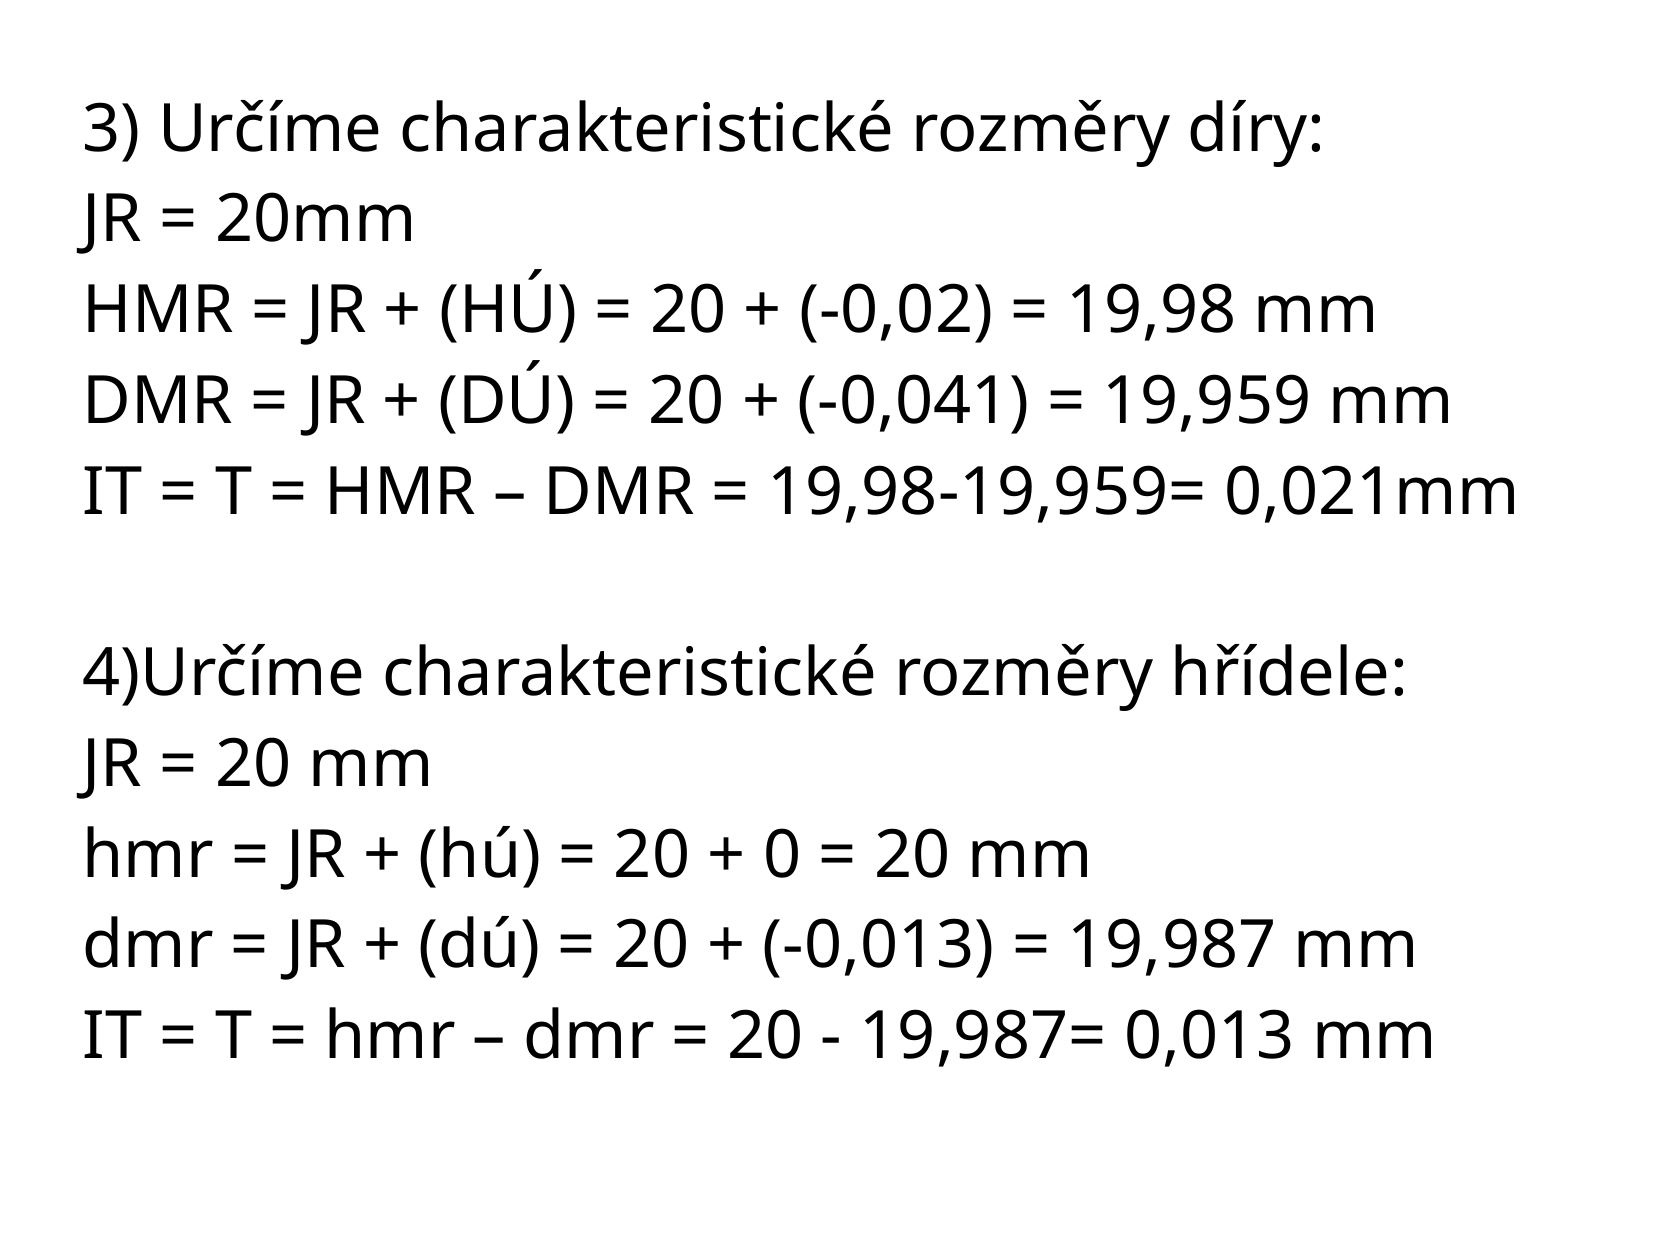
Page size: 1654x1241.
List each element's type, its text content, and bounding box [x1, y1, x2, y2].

subtitle Určíme charakteristické rozměry díry: JR = 20mm HMR = JR + (HÚ) = 20 + (-0,02) = 19,98 mm DMR = JR + (DÚ) = 20 + (-0,041) = 19,959 mm IT = T = HMR – DMR = 19,98-19,959= 0,021mm Určíme charakteristické rozměry hřídele: JR = 20 mm hmr = JR + (hú) = 20 + 0 = 20 mm dmr = JR + (dú) = 20 + (-0,013) = 19,987 mm IT = T = hmr – dmr = 20 - 19,987= 0,013 mm [82, 56, 1571, 1102]
